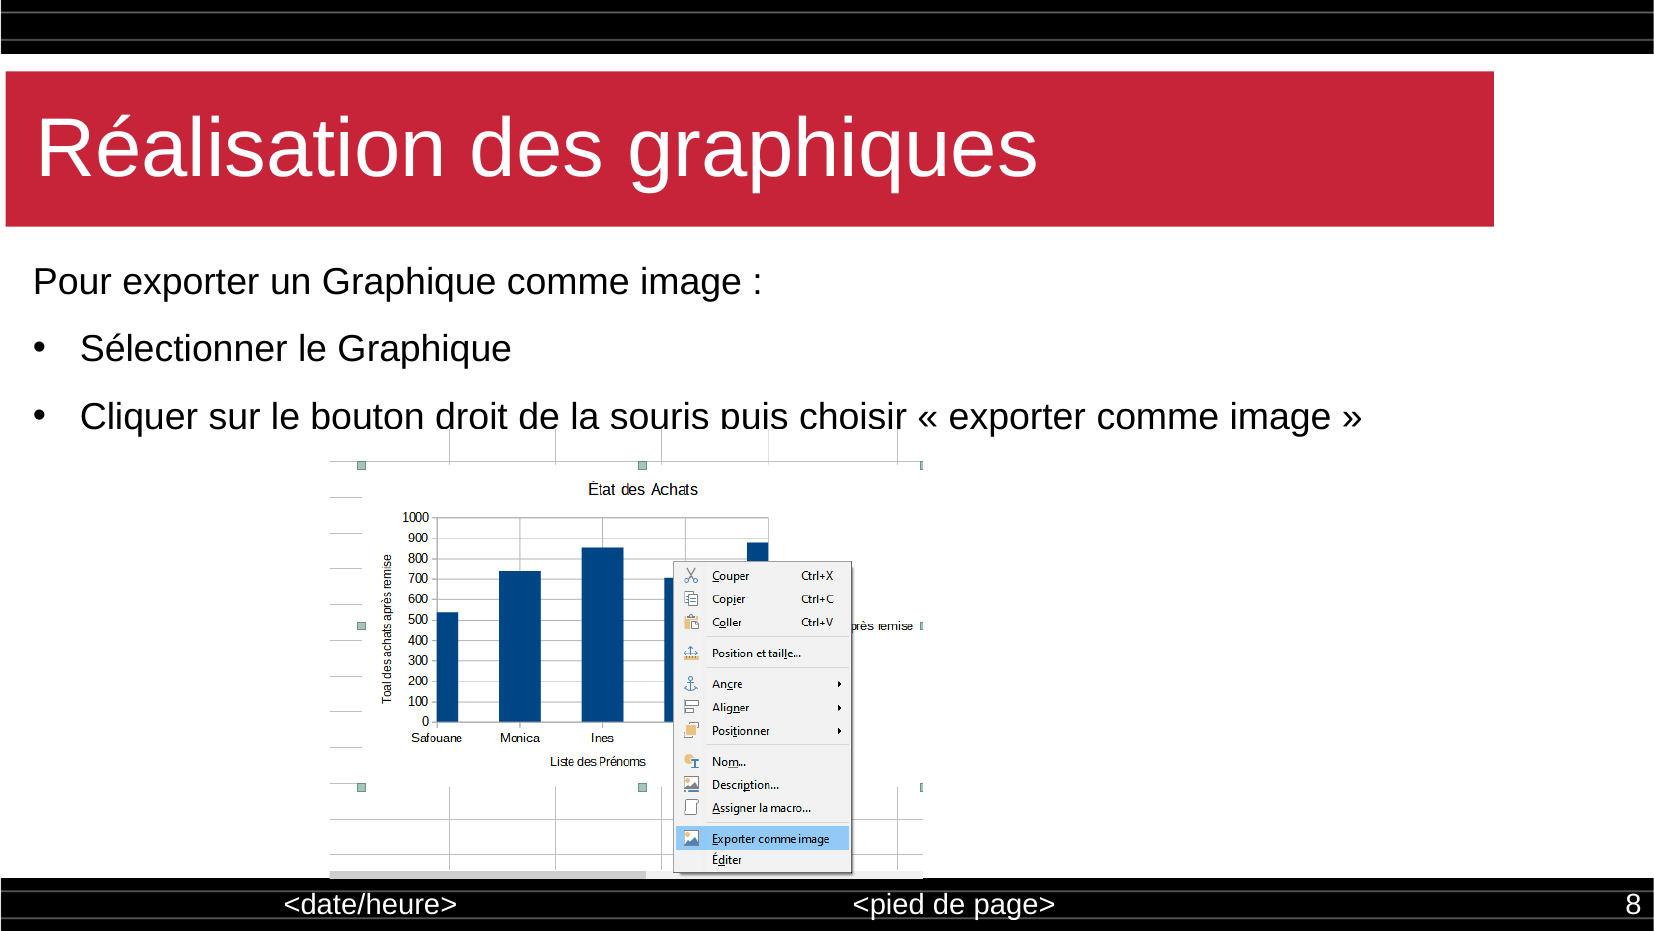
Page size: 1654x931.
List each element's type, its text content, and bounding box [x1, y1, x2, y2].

picture [0, 429, 1654, 931]
picture [0, 0, 1654, 54]
text_box Réalisation des graphiques [5, 71, 1494, 227]
text_box Pour exporter un Graphique comme image : Sélectionner le Graphique Cliquer sur le bouton droit de la souris puis choisir « exporter comme image » [18, 226, 1535, 445]
